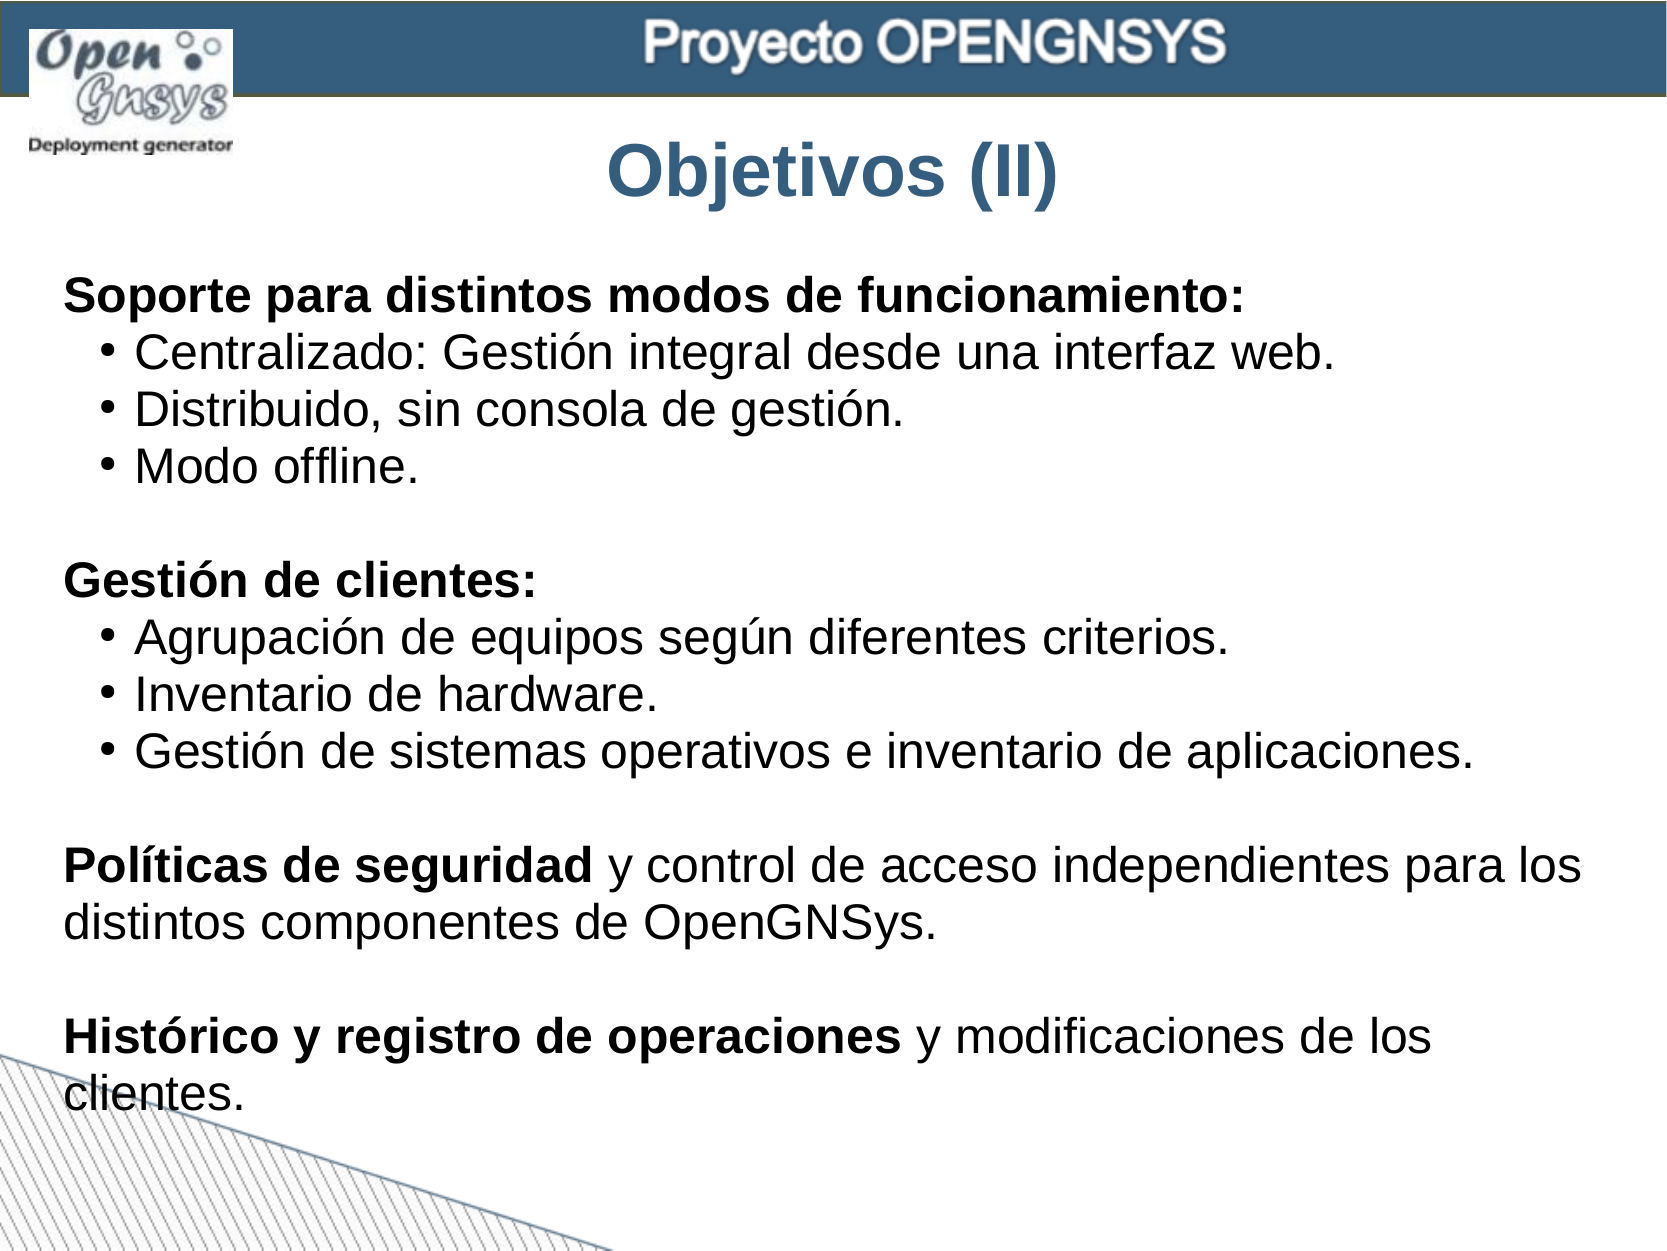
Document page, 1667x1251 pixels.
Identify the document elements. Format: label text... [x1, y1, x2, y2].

picture [0, 0, 1667, 1251]
text_box Objetivos (II) [7, 128, 1660, 215]
text_box Soporte para distintos modos de funcionamiento: Centralizado: Gestión integral desde una interfaz web. Distribuido, sin consola de gestión. Modo offline. Gestión de clientes: Agrupación de equipos según diferentes criterios. Inventario de hardware. Gestión de sistemas operativos e inventario de aplicaciones. Políticas de seguridad y control de acceso independientes para los distintos componentes de OpenGNSys. Histórico y registro de operaciones y modificaciones de los clientes. [63, 267, 1595, 1123]
